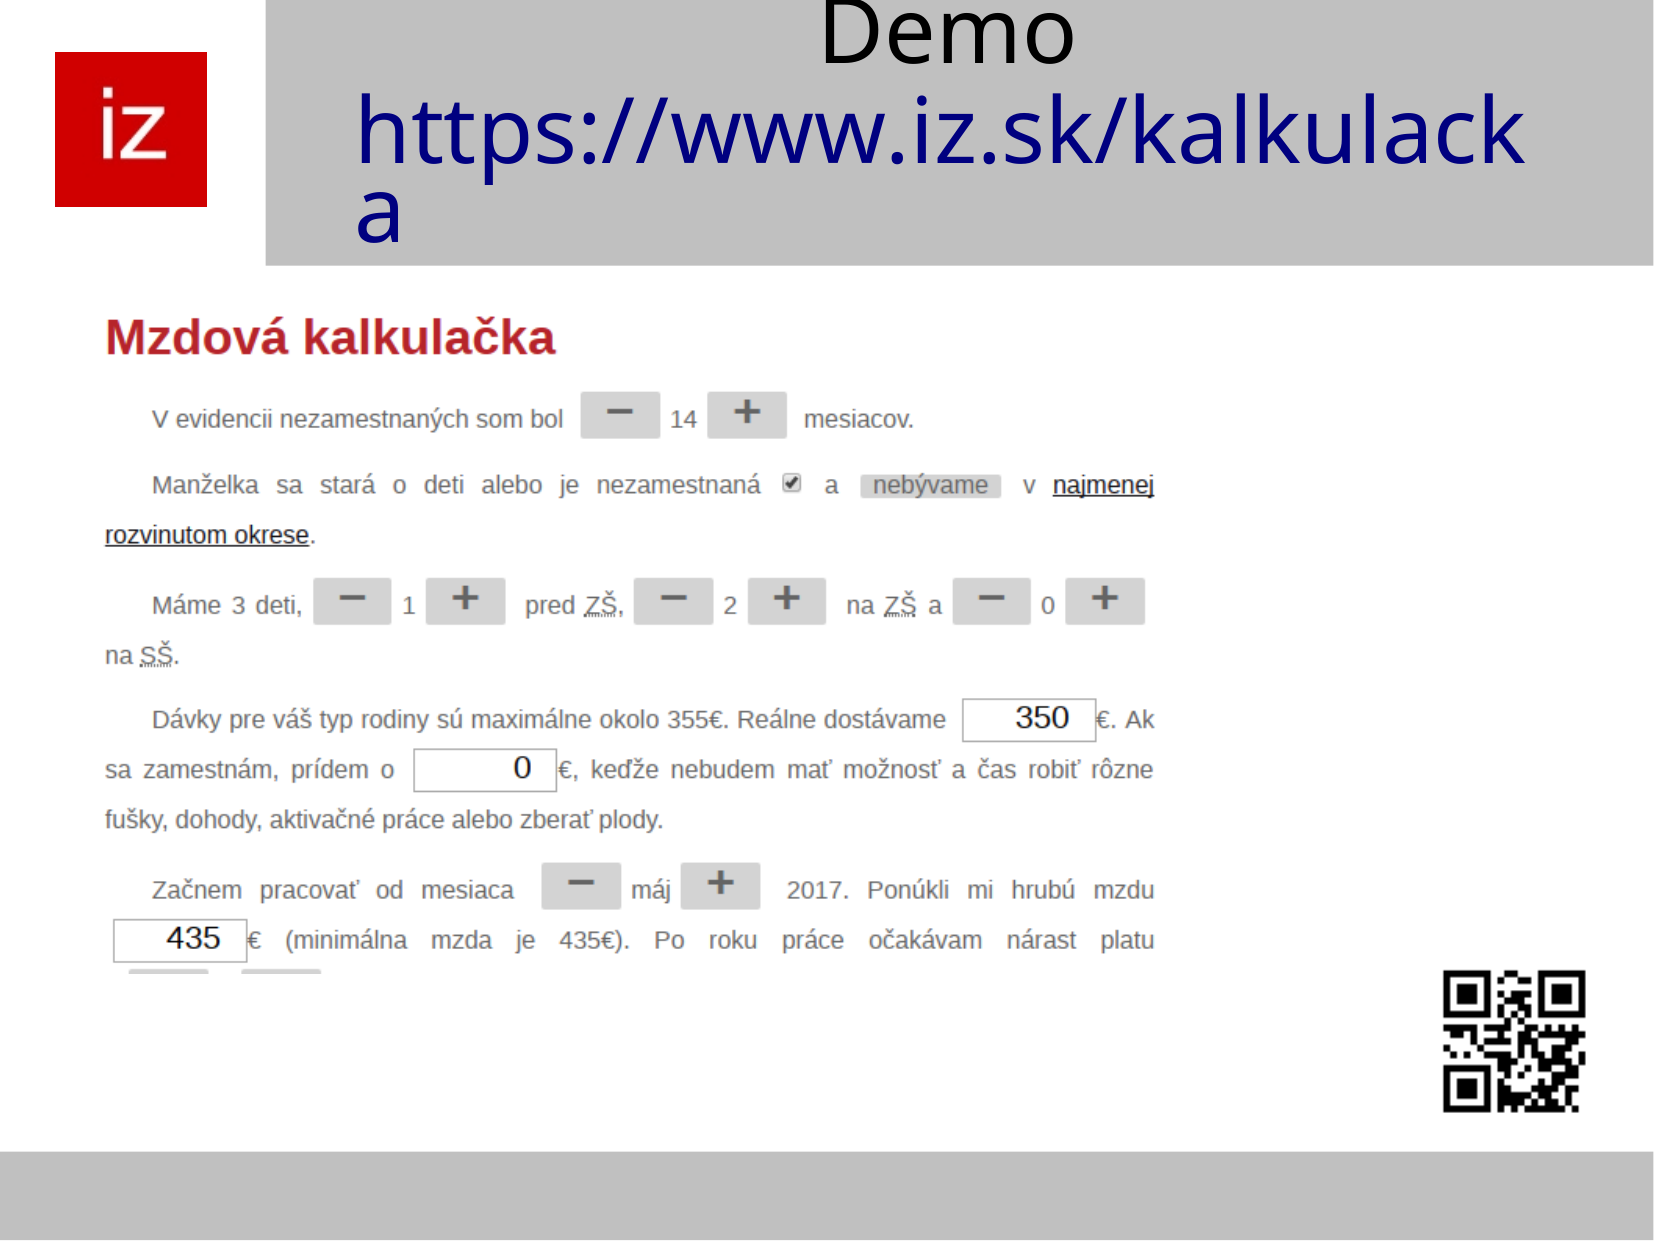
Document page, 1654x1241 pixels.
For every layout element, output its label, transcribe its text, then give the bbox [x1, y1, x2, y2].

picture [1417, 944, 1613, 1140]
title Demo https://www.iz.sk/kalkulacka [354, 13, 1565, 253]
picture [55, 52, 207, 207]
picture [79, 295, 1211, 974]
